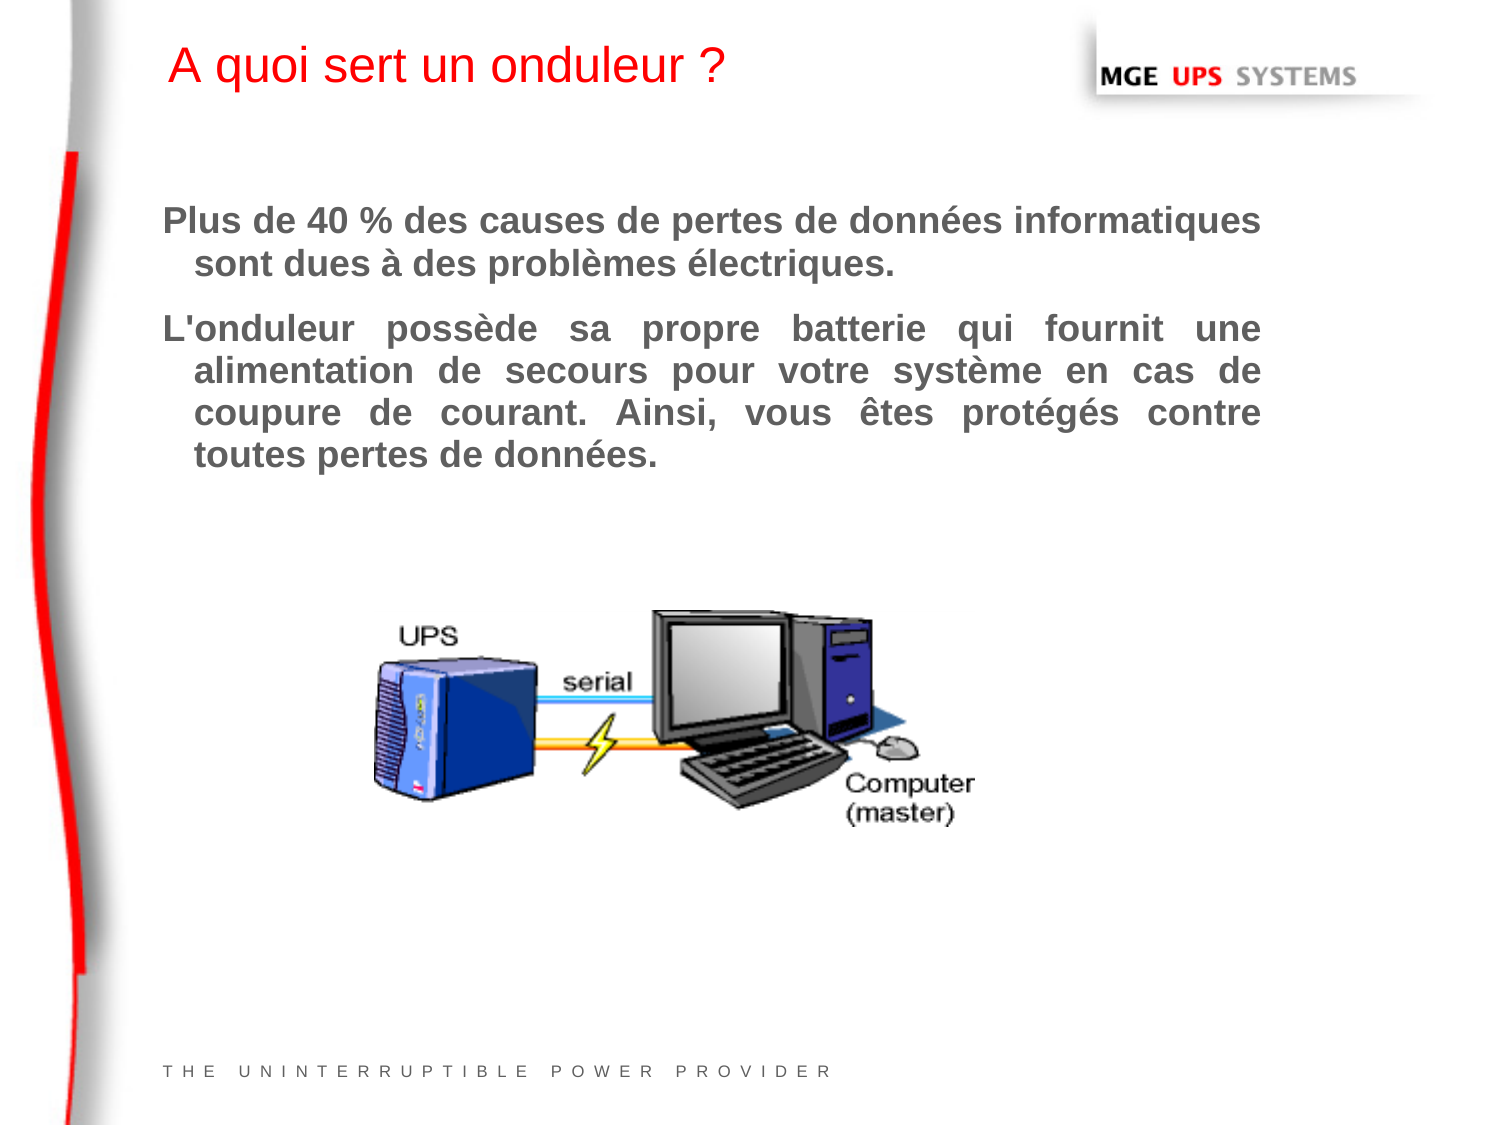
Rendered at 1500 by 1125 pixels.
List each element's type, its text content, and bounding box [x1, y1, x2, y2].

list Plus de 40 % des causes de pertes de données informatiques sont dues à des problèmes électriques. L'onduleur possède sa propre batterie qui fournit une alimentation de secours pour votre système en cas de coupure de courant. Ainsi, vous êtes protégés contre toutes pertes de données. [162, 200, 1263, 951]
picture [374, 610, 975, 827]
title A quoi sert un onduleur ? [168, 37, 1019, 162]
